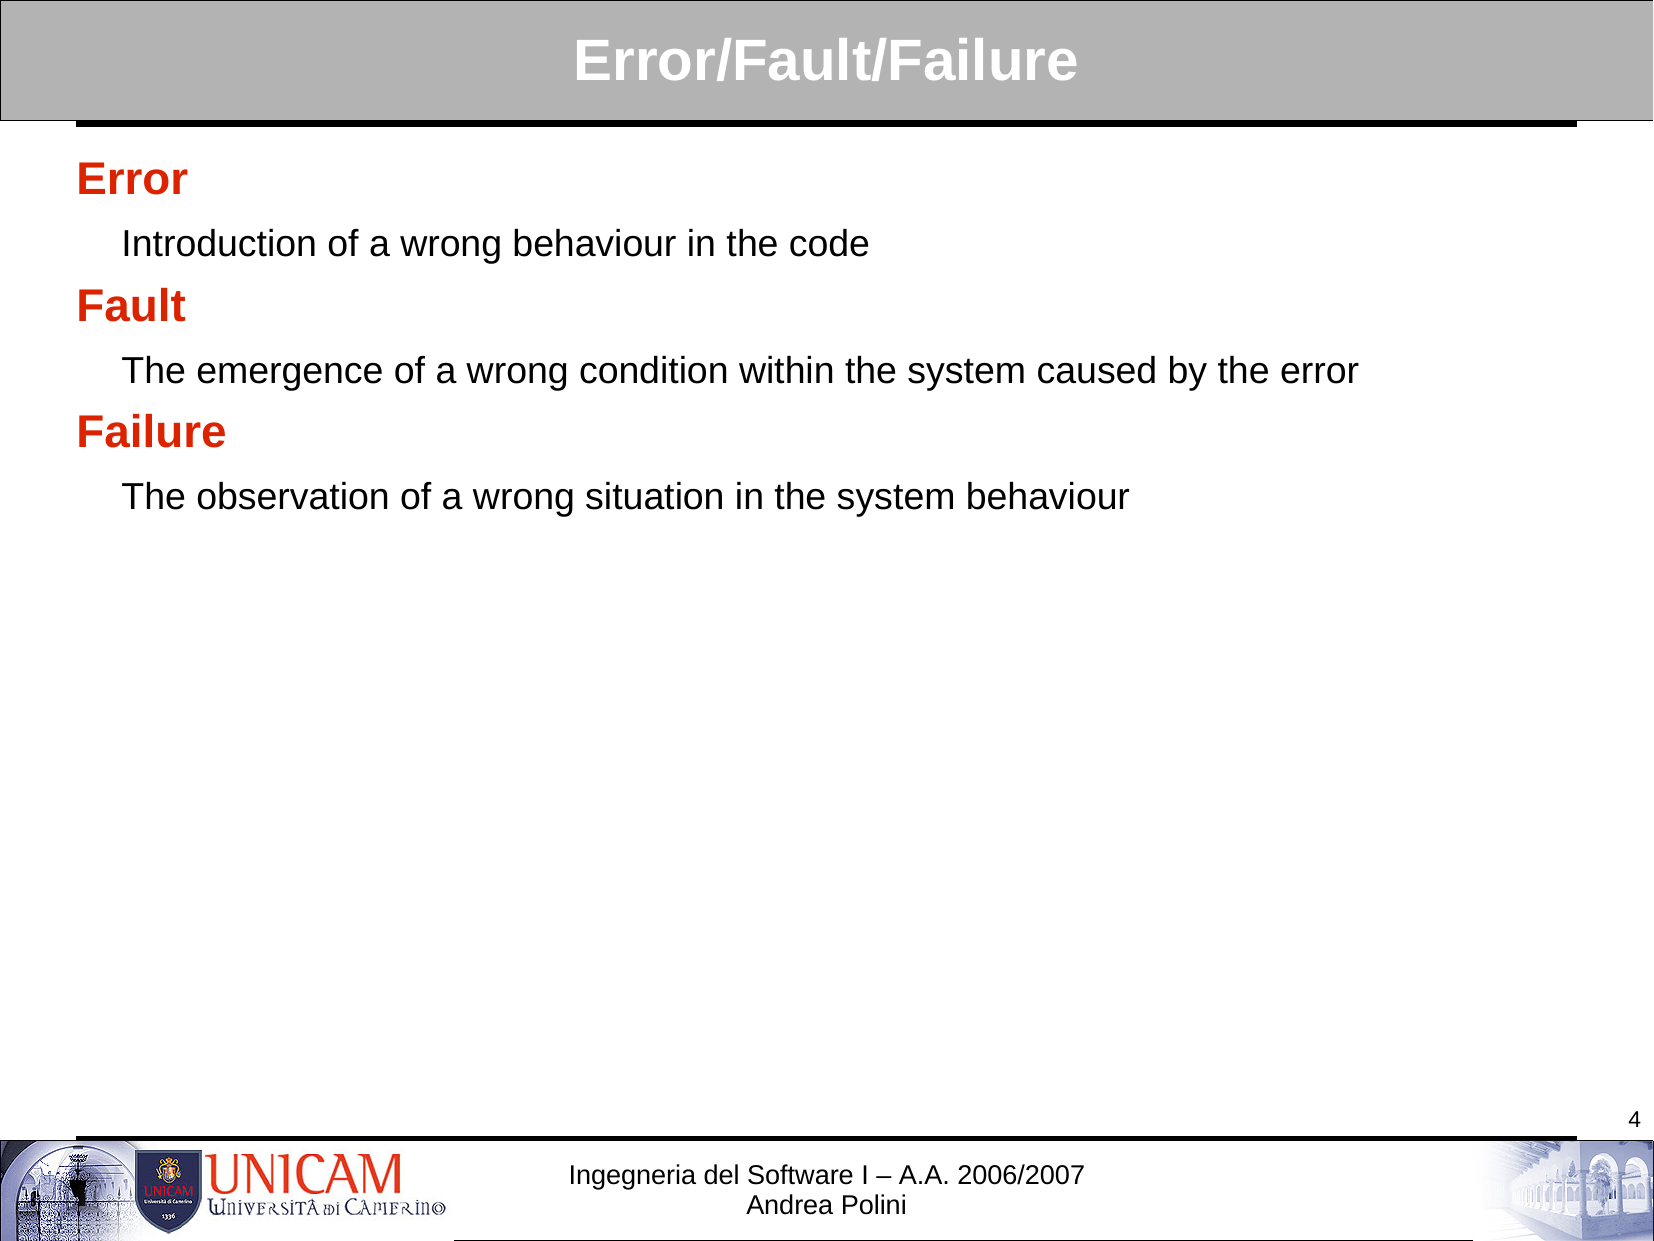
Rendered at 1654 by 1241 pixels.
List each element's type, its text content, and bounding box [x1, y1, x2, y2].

picture [0, 1141, 454, 1241]
title Error/Fault/Failure [0, 0, 1653, 121]
list Error Introduction of a wrong behaviour in the code Fault The emergence of a wrong condition within the system caused by the error Failure The observation of a wrong situation in the system behaviour [76, 152, 1577, 671]
picture [1473, 1141, 1654, 1241]
